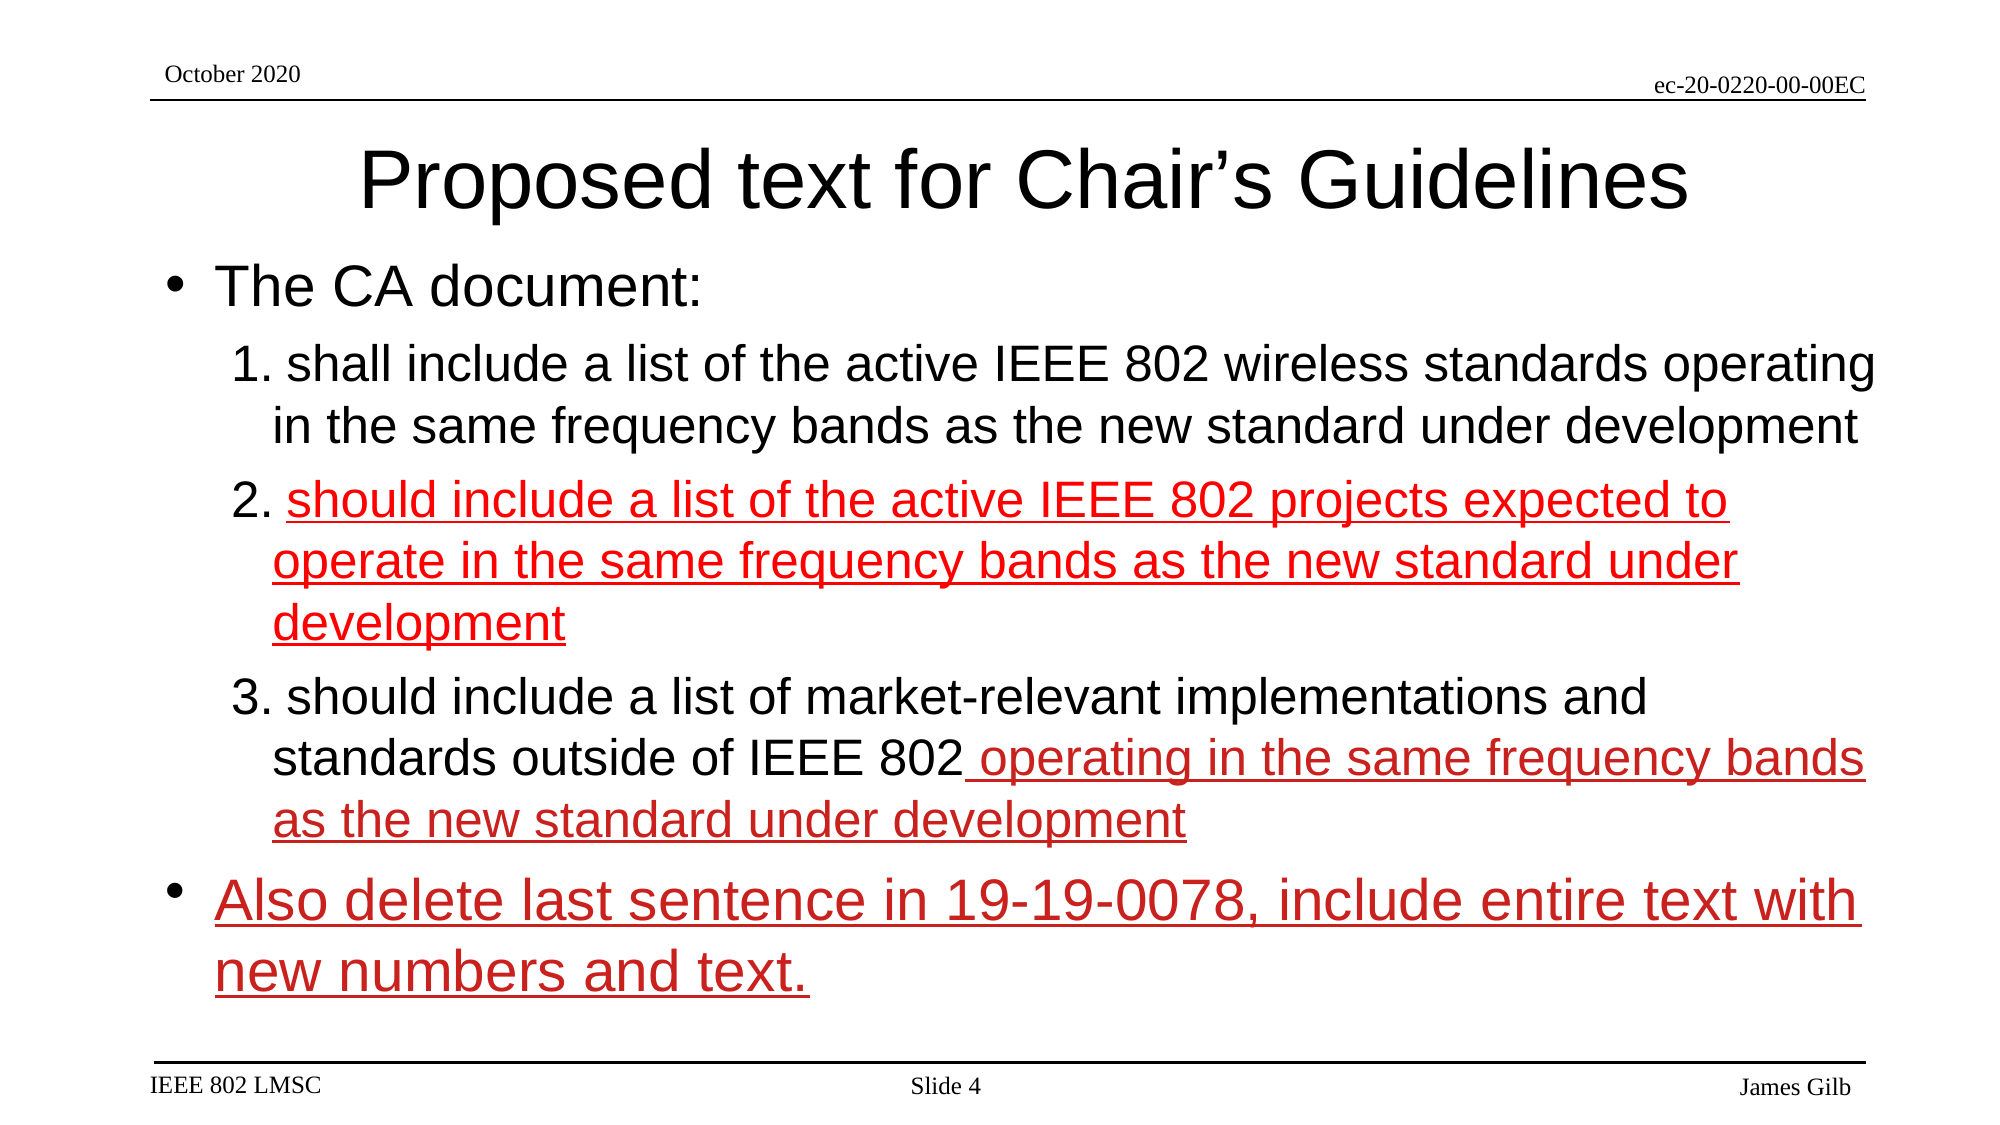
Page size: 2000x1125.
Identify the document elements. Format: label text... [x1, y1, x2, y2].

list The CA document: shall include a list of the active IEEE 802 wireless standards operating in the same frequency bands as the new standard under development should include a list of the active IEEE 802 projects expected to operate in the same frequency bands as the new standard under development should include a list of market-relevant implementations and standards outside of IEEE 802 operating in the same frequency bands as the new standard under development Also delete last sentence in 19-19-0078, include entire text with new numbers and text. [149, 239, 1900, 1051]
title Proposed text for Chair’s Guidelines [149, 112, 1900, 238]
